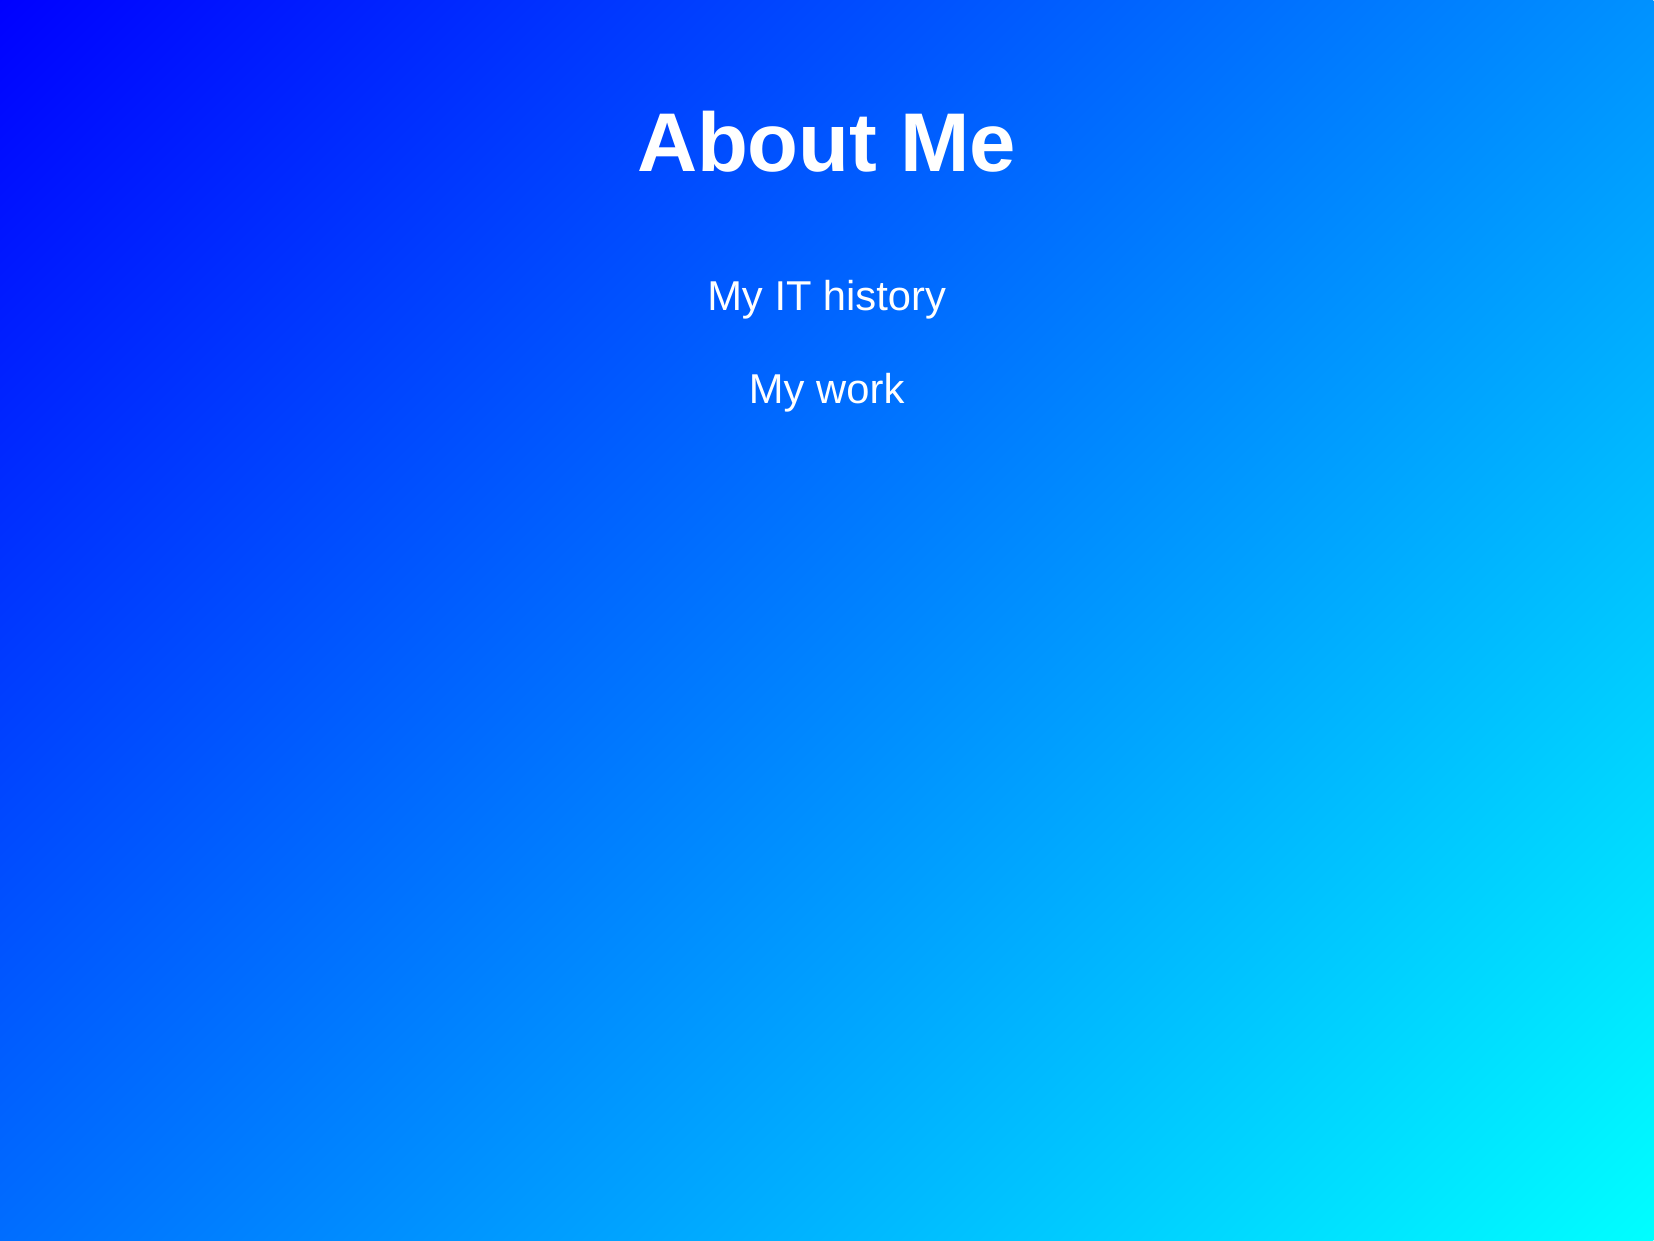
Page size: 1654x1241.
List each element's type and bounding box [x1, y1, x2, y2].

picture [636, 222, 1654, 1241]
